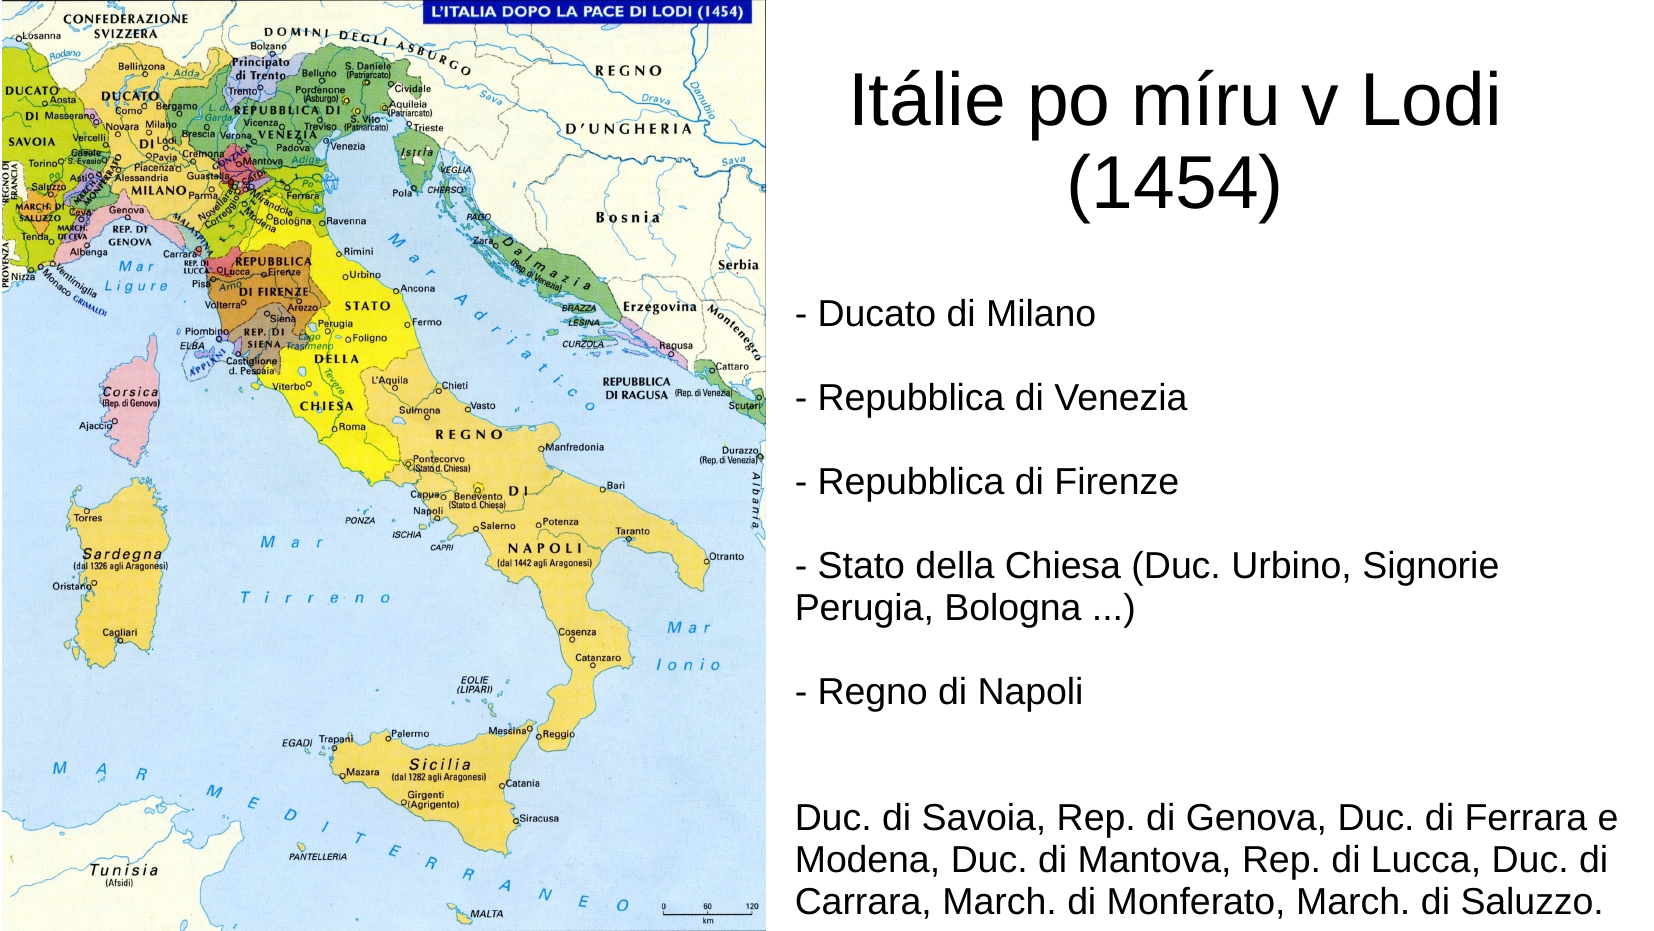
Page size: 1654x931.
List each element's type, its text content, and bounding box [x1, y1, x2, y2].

picture [2, 0, 766, 931]
title Itálie po míru v Lodi (1454) [780, 12, 1571, 271]
text_box - Ducato di Milano - Repubblica di Venezia - Repubblica di Firenze - Stato della Chiesa (Duc. Urbino, Signorie Perugia, Bologna ...) - Regno di Napoli Duc. di Savoia, Rep. di Genova, Duc. di Ferrara e Modena, Duc. di Mantova, Rep. di Lucca, Duc. di Carrara, March. di Monferato, March. di Saluzzo. [780, 285, 1640, 931]
